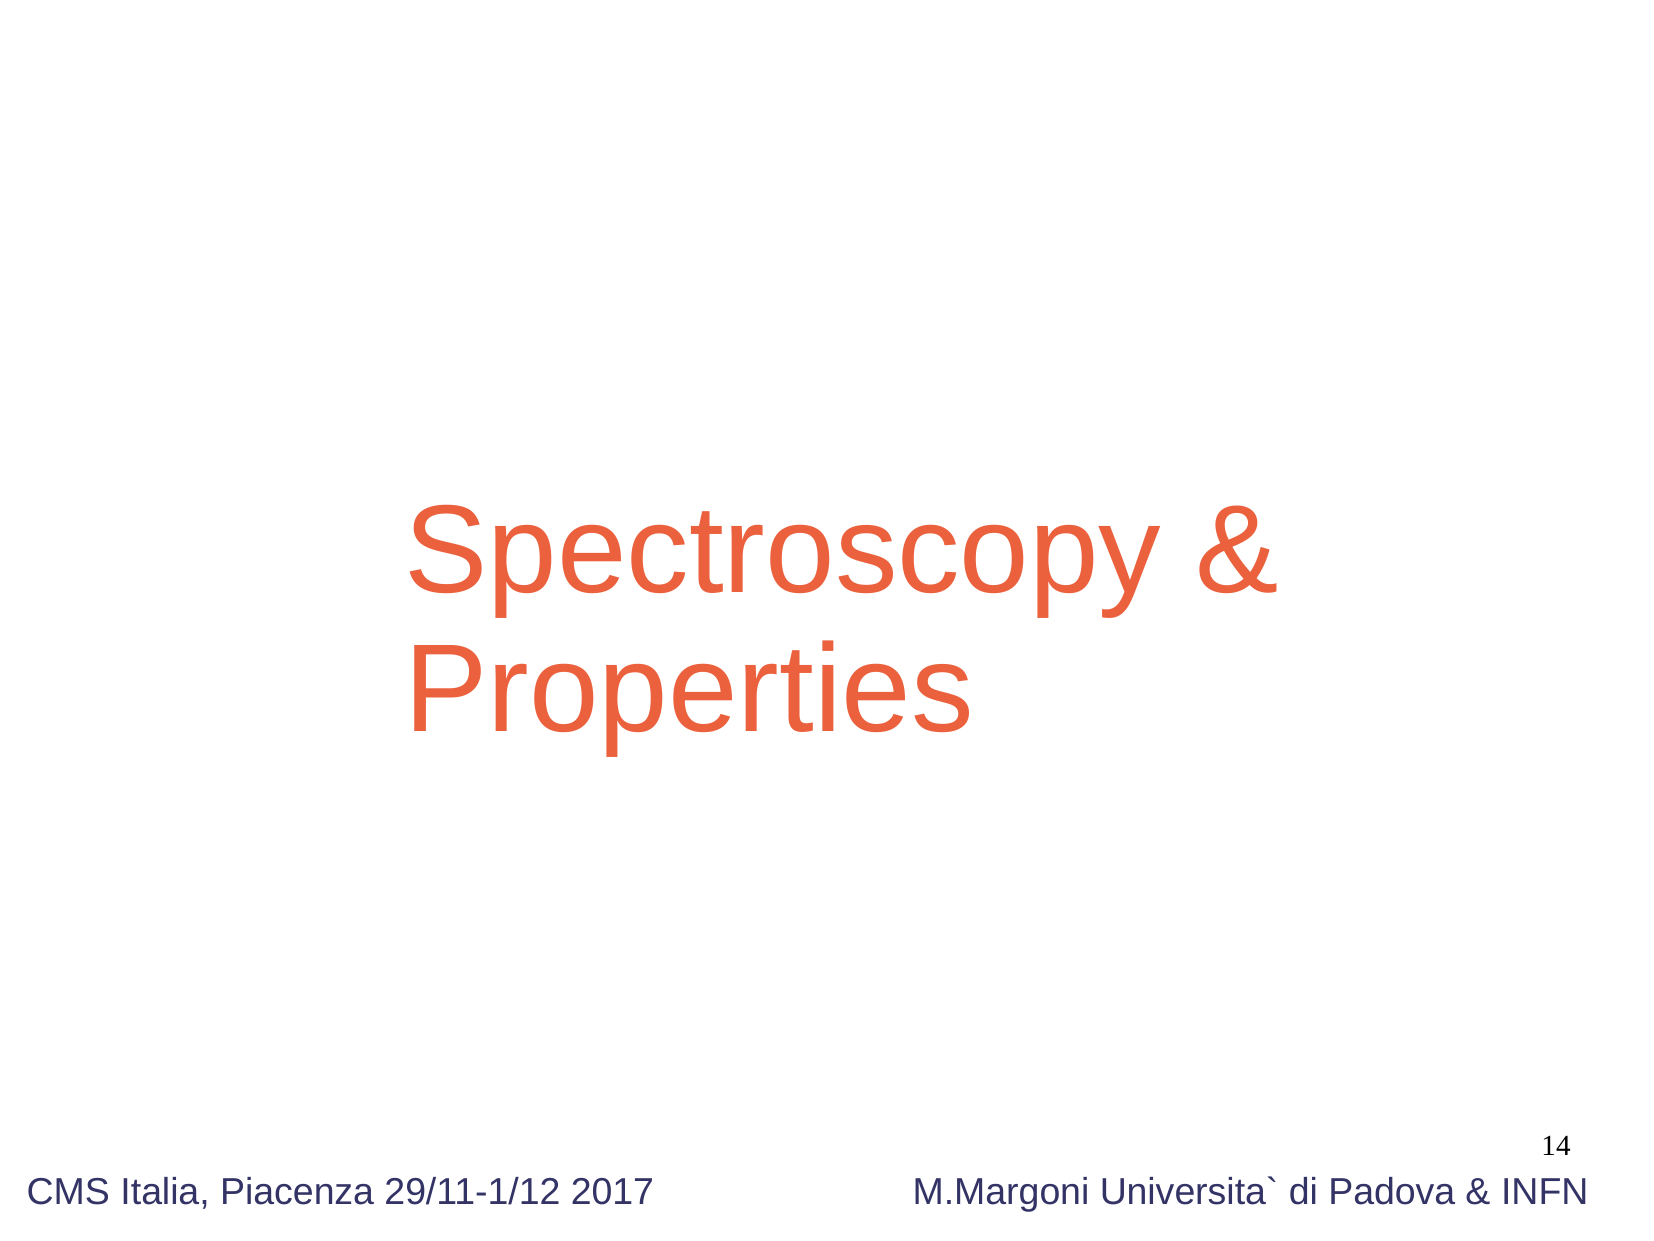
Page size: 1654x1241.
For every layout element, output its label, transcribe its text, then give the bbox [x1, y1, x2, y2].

text_box Spectroscopy & Properties [94, 471, 1512, 766]
text_box CMS Italia, Piacenza 29/11-1/12 2017 M.Margoni Universita` di Padova & INFN [11, 1163, 1642, 1221]
